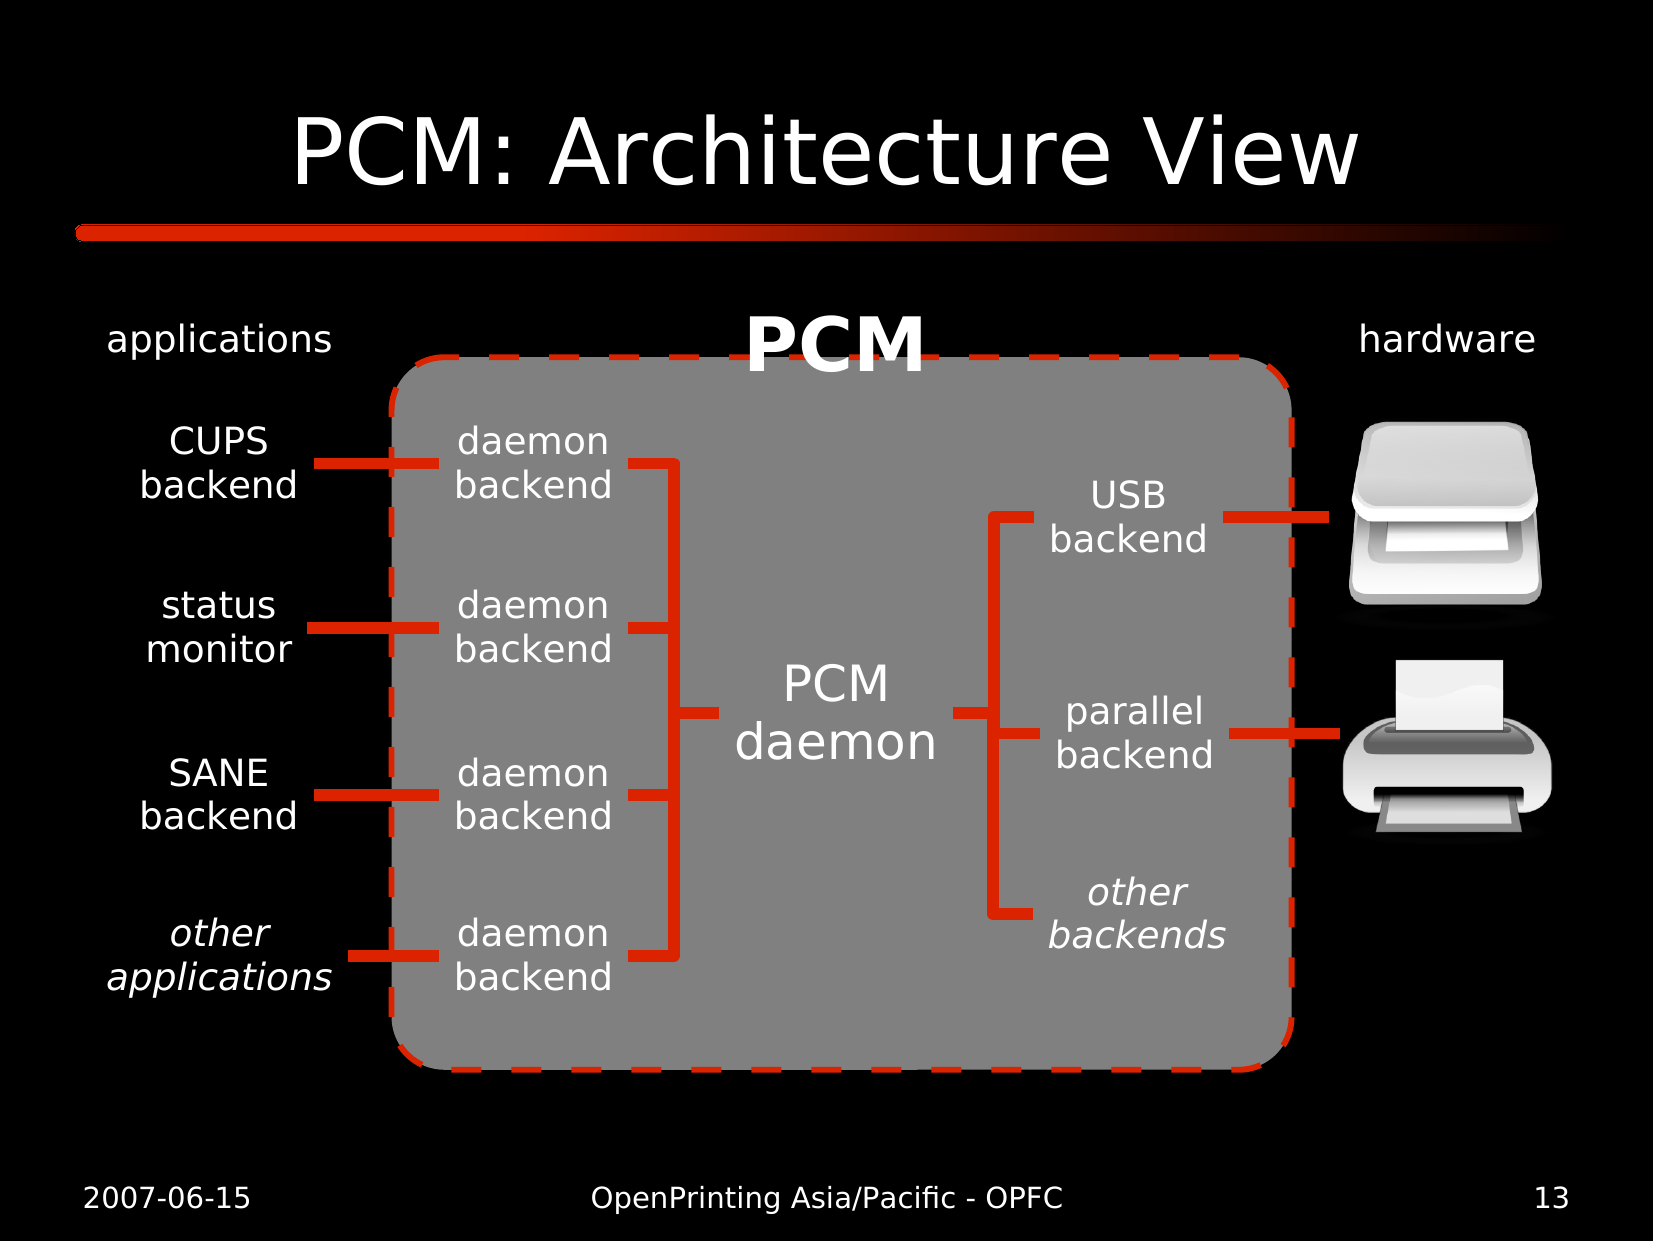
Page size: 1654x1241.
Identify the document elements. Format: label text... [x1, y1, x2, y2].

text_box [391, 634, 668, 789]
text_box USB backend [1034, 466, 1224, 569]
text_box CUPS backend [124, 412, 314, 515]
text_box parallel backend [1040, 682, 1230, 785]
text_box daemon backend [438, 412, 629, 515]
text_box [391, 357, 1292, 707]
text_box [391, 719, 1292, 1070]
title PCM: Architecture View [82, 49, 1571, 257]
text_box [1000, 523, 1292, 728]
text_box SANE backend [124, 744, 314, 846]
text_box other applications [91, 904, 348, 1007]
text_box applications [91, 310, 348, 370]
text_box status monitor [130, 576, 308, 679]
text_box daemon backend [438, 744, 629, 846]
text_box daemon backend [438, 576, 629, 679]
picture [1329, 403, 1562, 847]
text_box daemon backend [438, 904, 629, 1007]
text_box hardware [1343, 310, 1552, 370]
text_box [391, 801, 668, 950]
text_box [391, 469, 668, 622]
text_box PCM daemon [719, 647, 954, 779]
text_box other backends [1032, 863, 1242, 965]
text_box PCM [723, 288, 950, 403]
